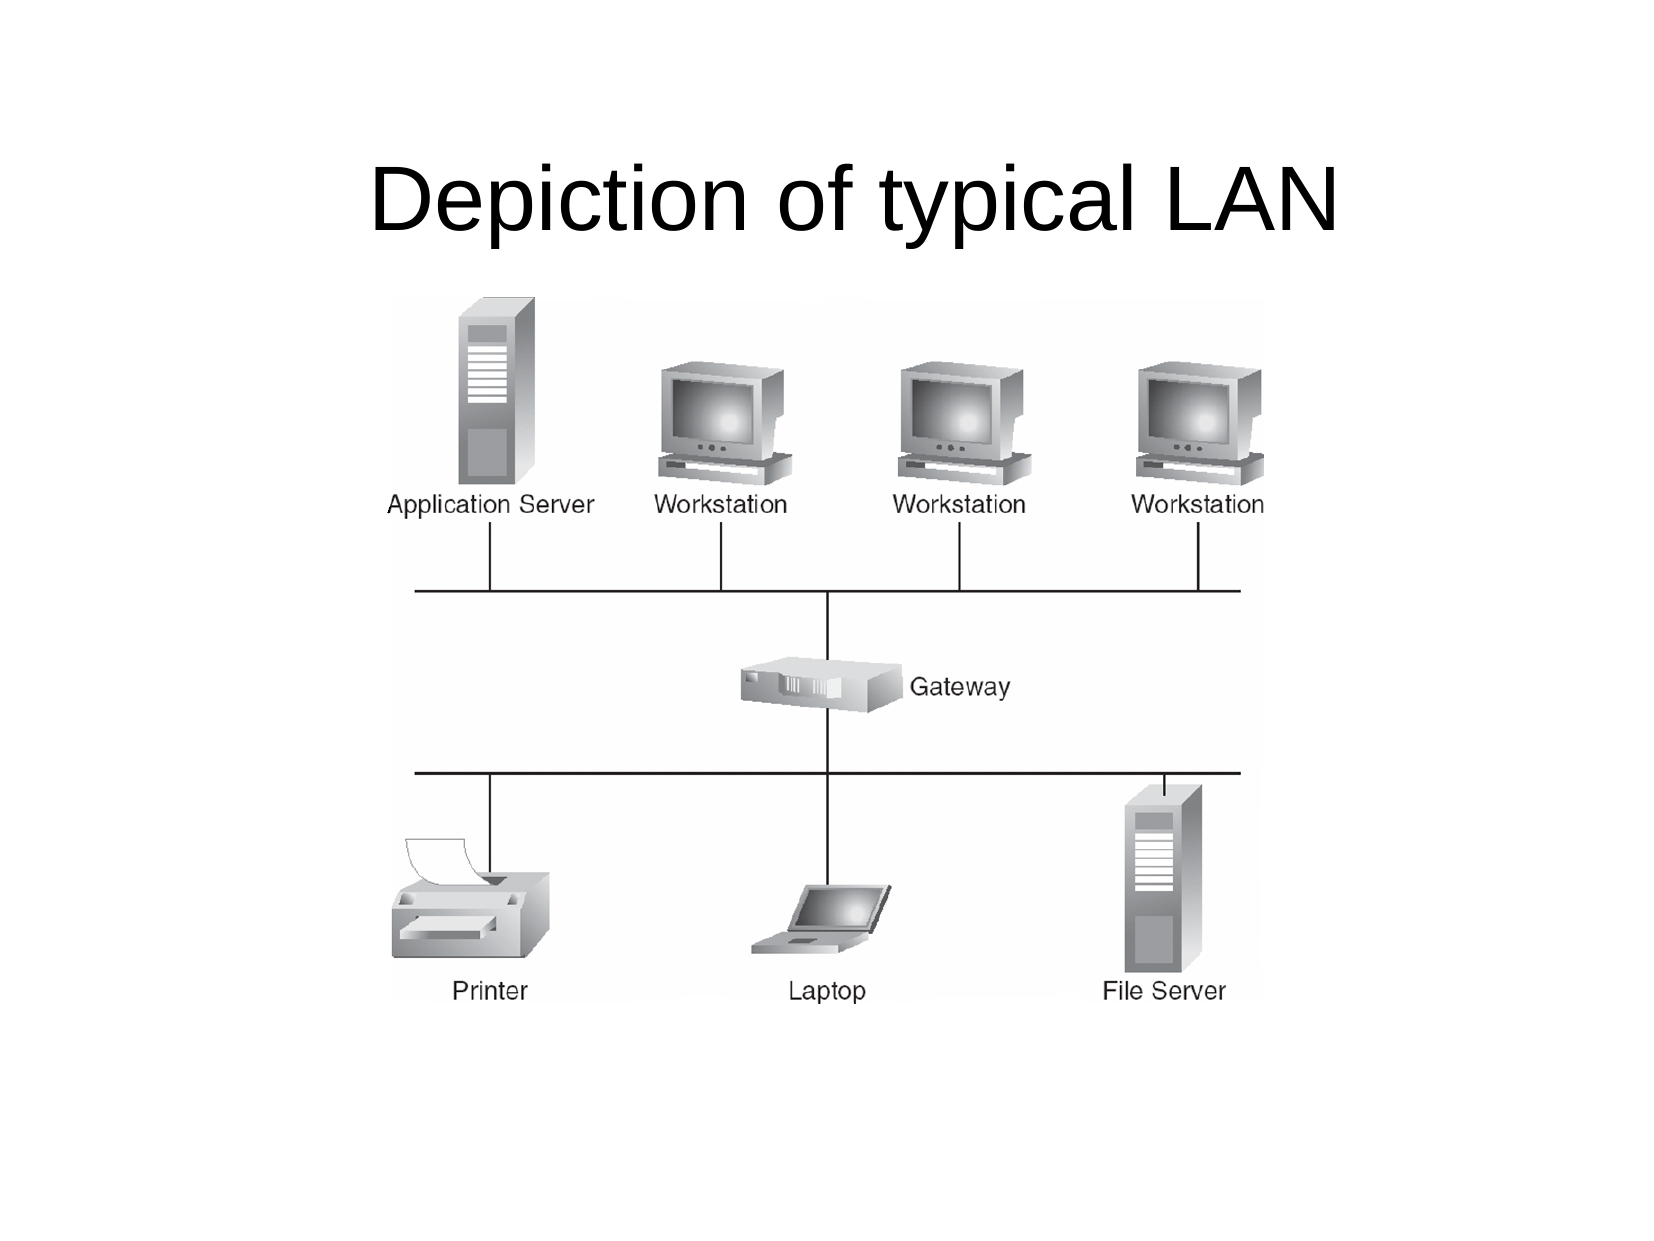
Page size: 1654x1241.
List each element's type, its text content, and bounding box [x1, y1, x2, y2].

title Depiction of typical LAN [82, 49, 1571, 257]
picture [383, 290, 1270, 1010]
